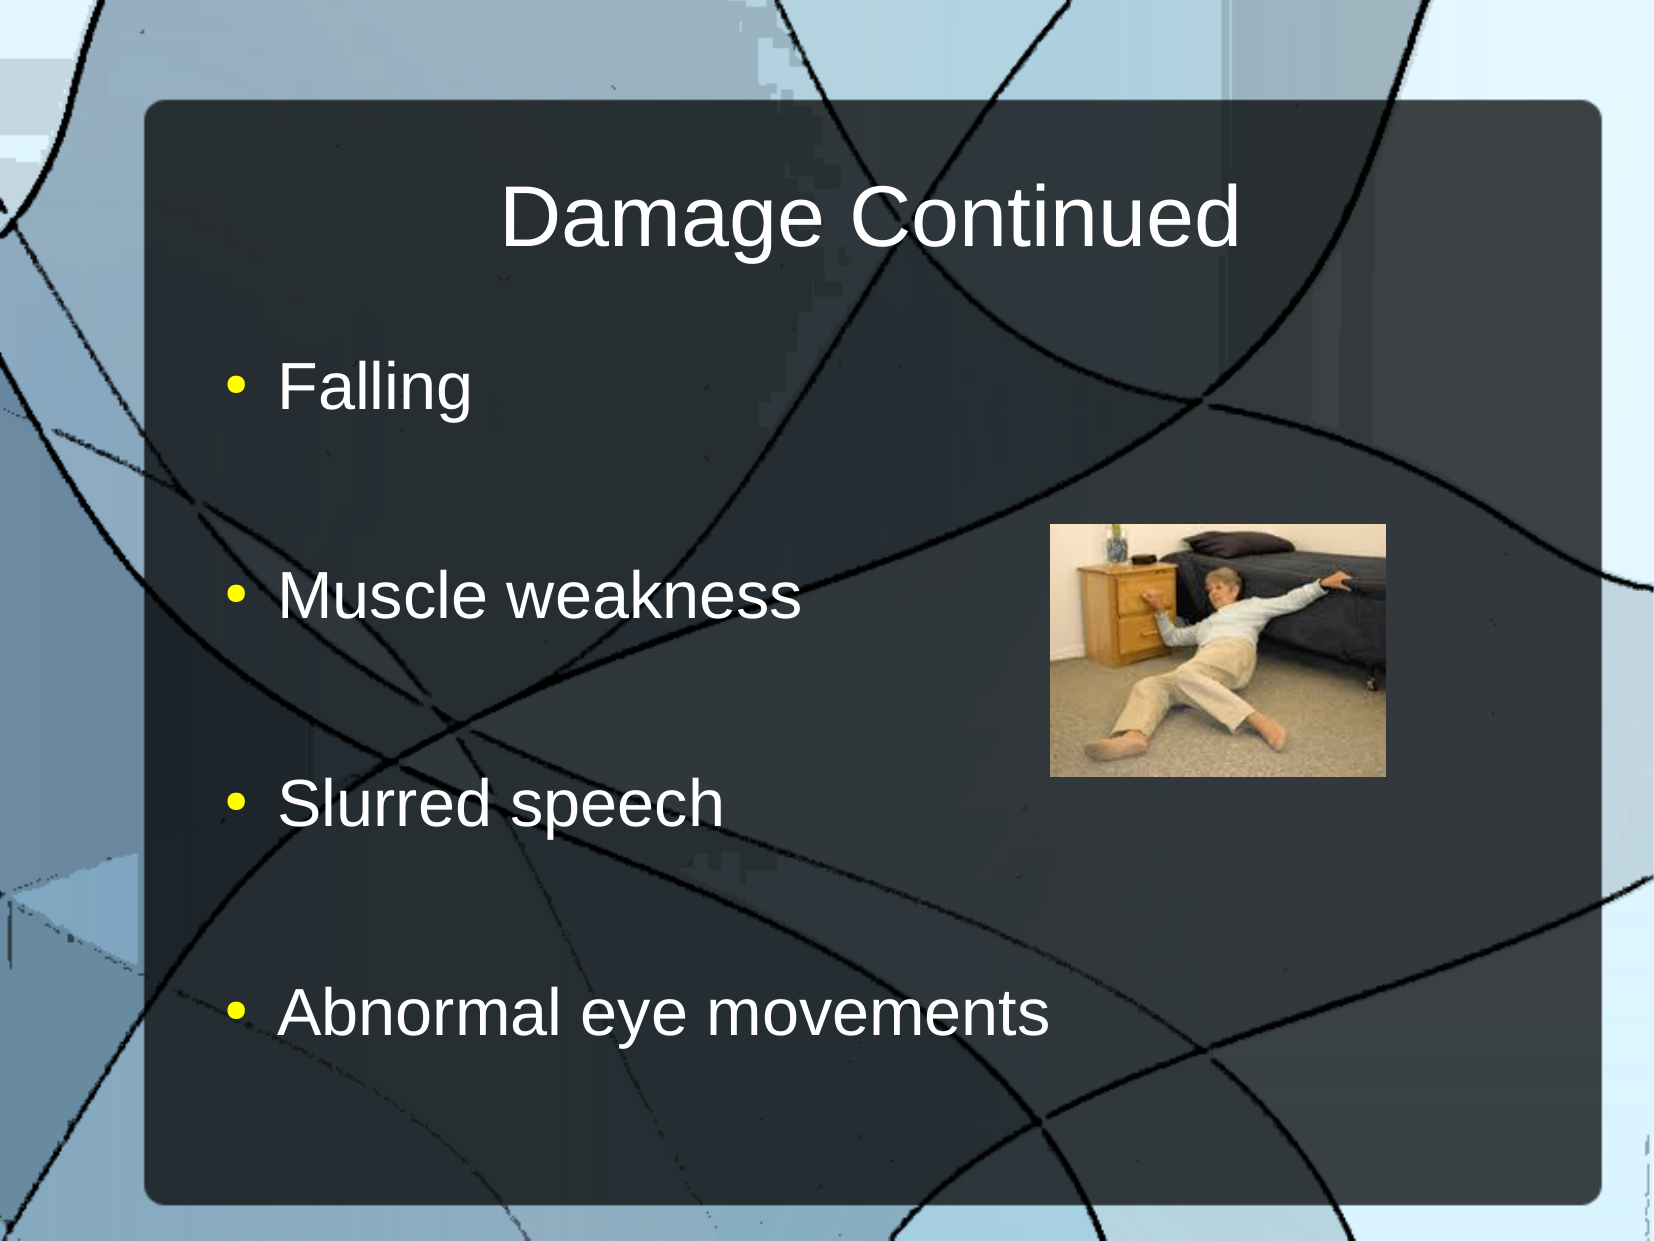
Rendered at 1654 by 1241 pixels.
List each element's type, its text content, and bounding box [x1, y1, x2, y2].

list Falling Muscle weakness Slurred speech Abnormal eye movements [206, 349, 1571, 1155]
title Damage Continued [159, 108, 1583, 325]
picture [0, 0, 1654, 1241]
